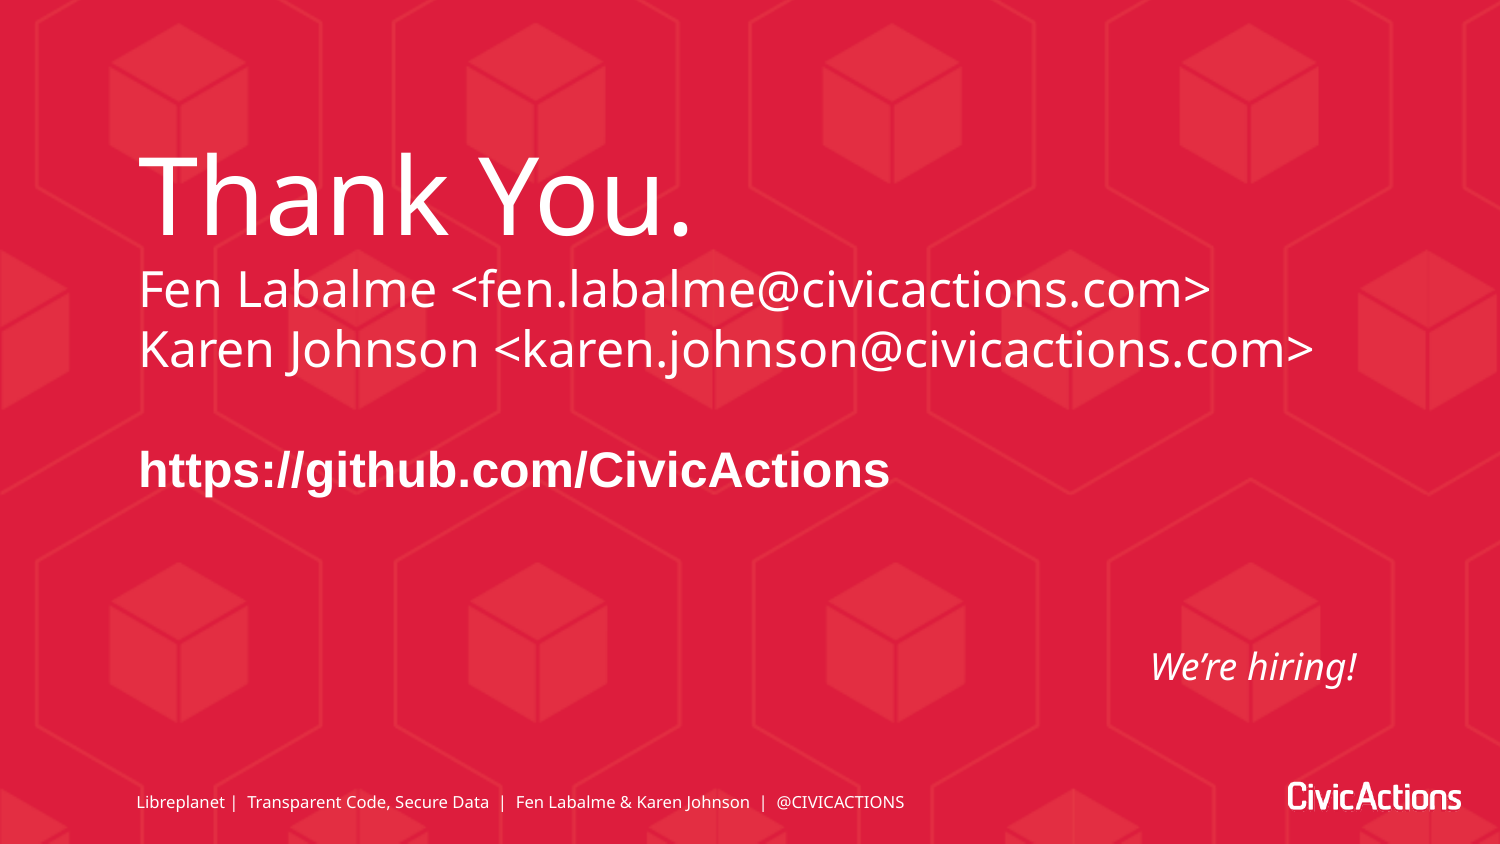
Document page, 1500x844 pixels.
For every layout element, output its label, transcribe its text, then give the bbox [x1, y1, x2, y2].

title Thank You. Fen Labalme <fen.labalme@civicactions.com> Karen Johnson <karen.johnson@civicactions.com> https://github.com/CivicActions [123, 112, 1377, 629]
text_box Libreplanet | Transparent Code, Secure Data | Fen Labalme & Karen Johnson | @CIVICACTIONS [121, 777, 1467, 816]
text_box We’re hiring! [1134, 628, 1388, 700]
picture [0, 0, 1500, 844]
